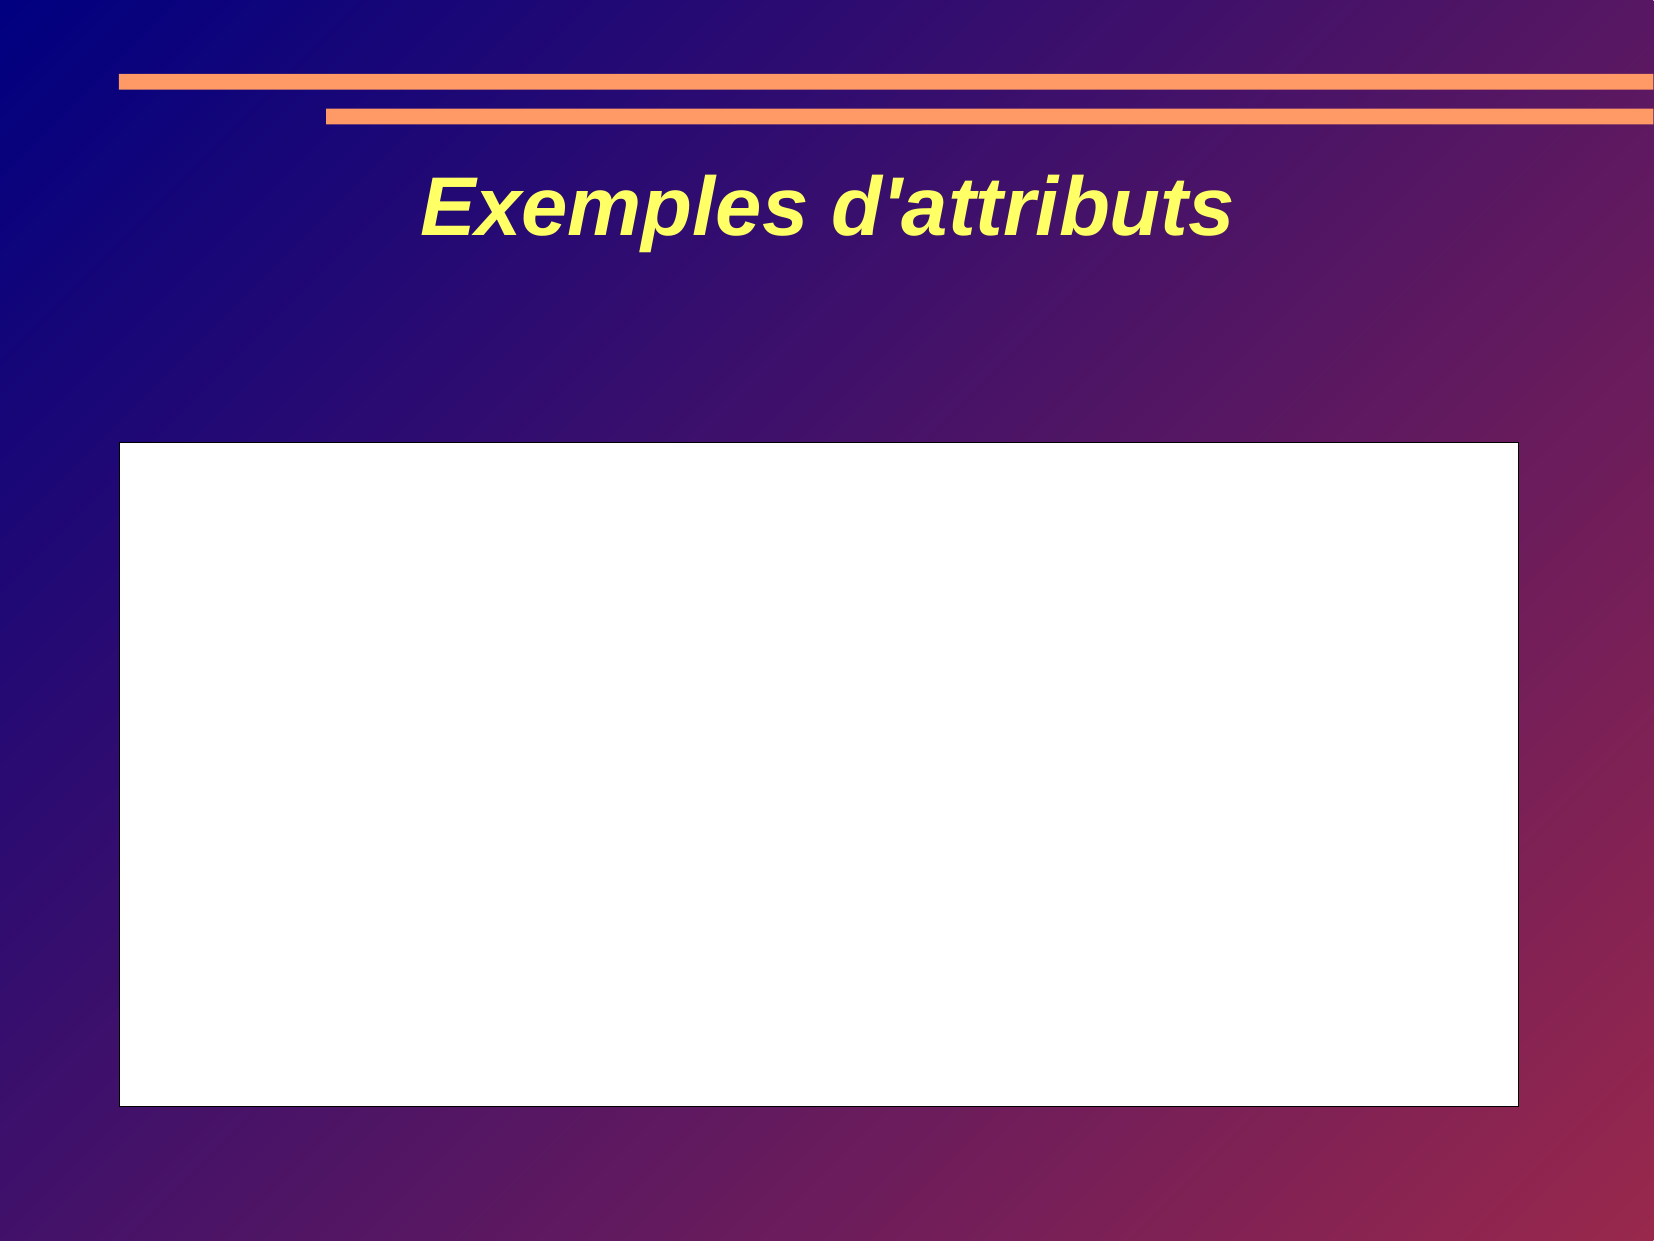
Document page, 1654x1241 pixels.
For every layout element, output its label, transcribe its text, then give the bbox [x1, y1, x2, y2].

title Exemples d'attributs [121, 102, 1534, 311]
text_box // Sérialisation automatique de la classe : [Serializable] public class CMaClasse { ... } // Protection automatique contre les accès concurrents : [Synchronization()] class CMaClasseMonoThreadee { ... } // Déclaration d'une classe comme obsolète : [Obsolete("Utilisez CNouvelAlgorithme")] class CAncienAlgorithme { ... } // Classe de remplacement : class CNouvelAlgorithme { ... } [136, 458, 1451, 1138]
text_box [119, 442, 1519, 1107]
